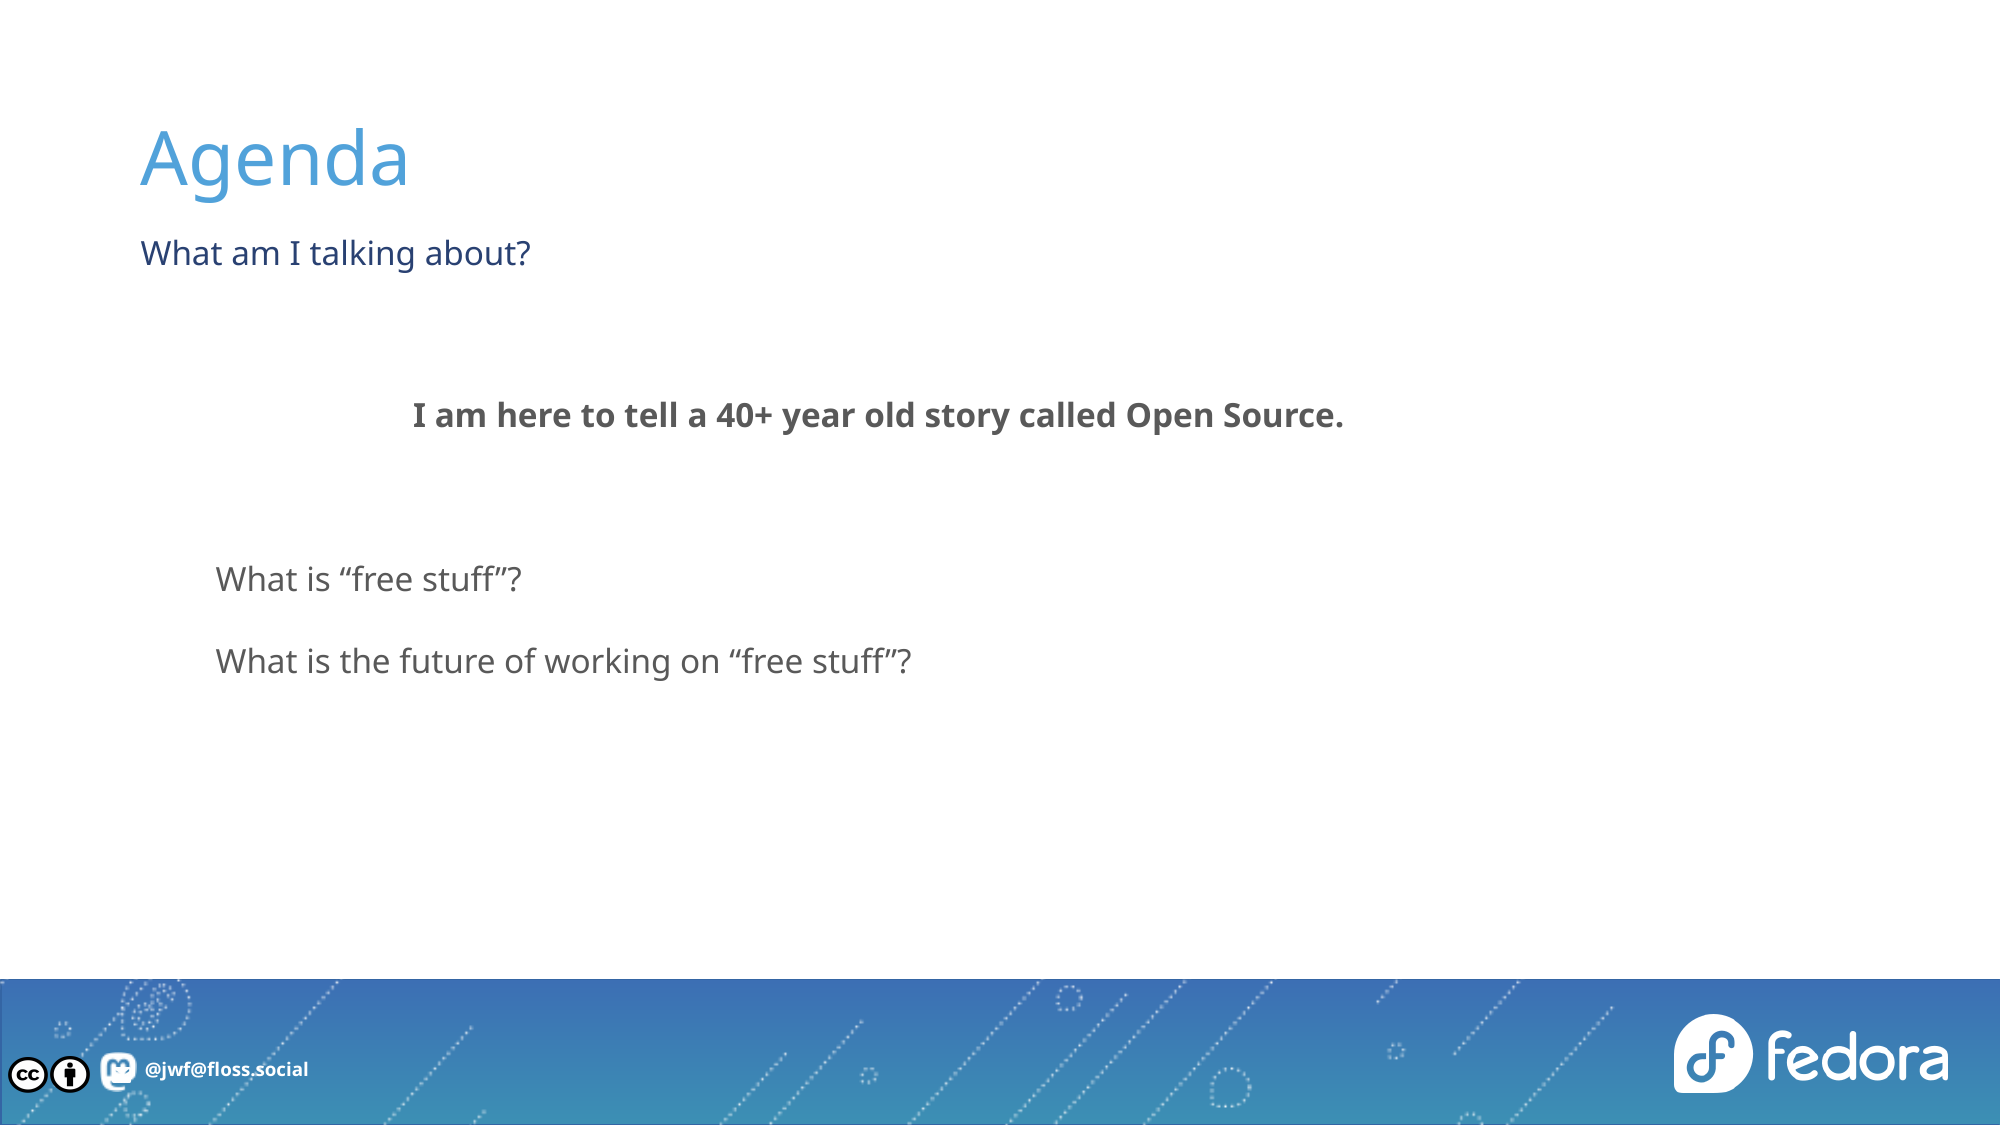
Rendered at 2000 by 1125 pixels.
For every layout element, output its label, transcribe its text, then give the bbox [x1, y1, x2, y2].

title Agenda [140, 93, 1619, 218]
list @jwf@floss.social [135, 1047, 319, 1084]
picture [1674, 1014, 1948, 1093]
subtitle What am I talking about? [140, 218, 1619, 277]
list I am here to tell a 40+ year old story called Open Source. What is “free stuff”? What is the future of working on “free stuff”? [140, 315, 1619, 893]
picture [0, 585, 1661, 1125]
